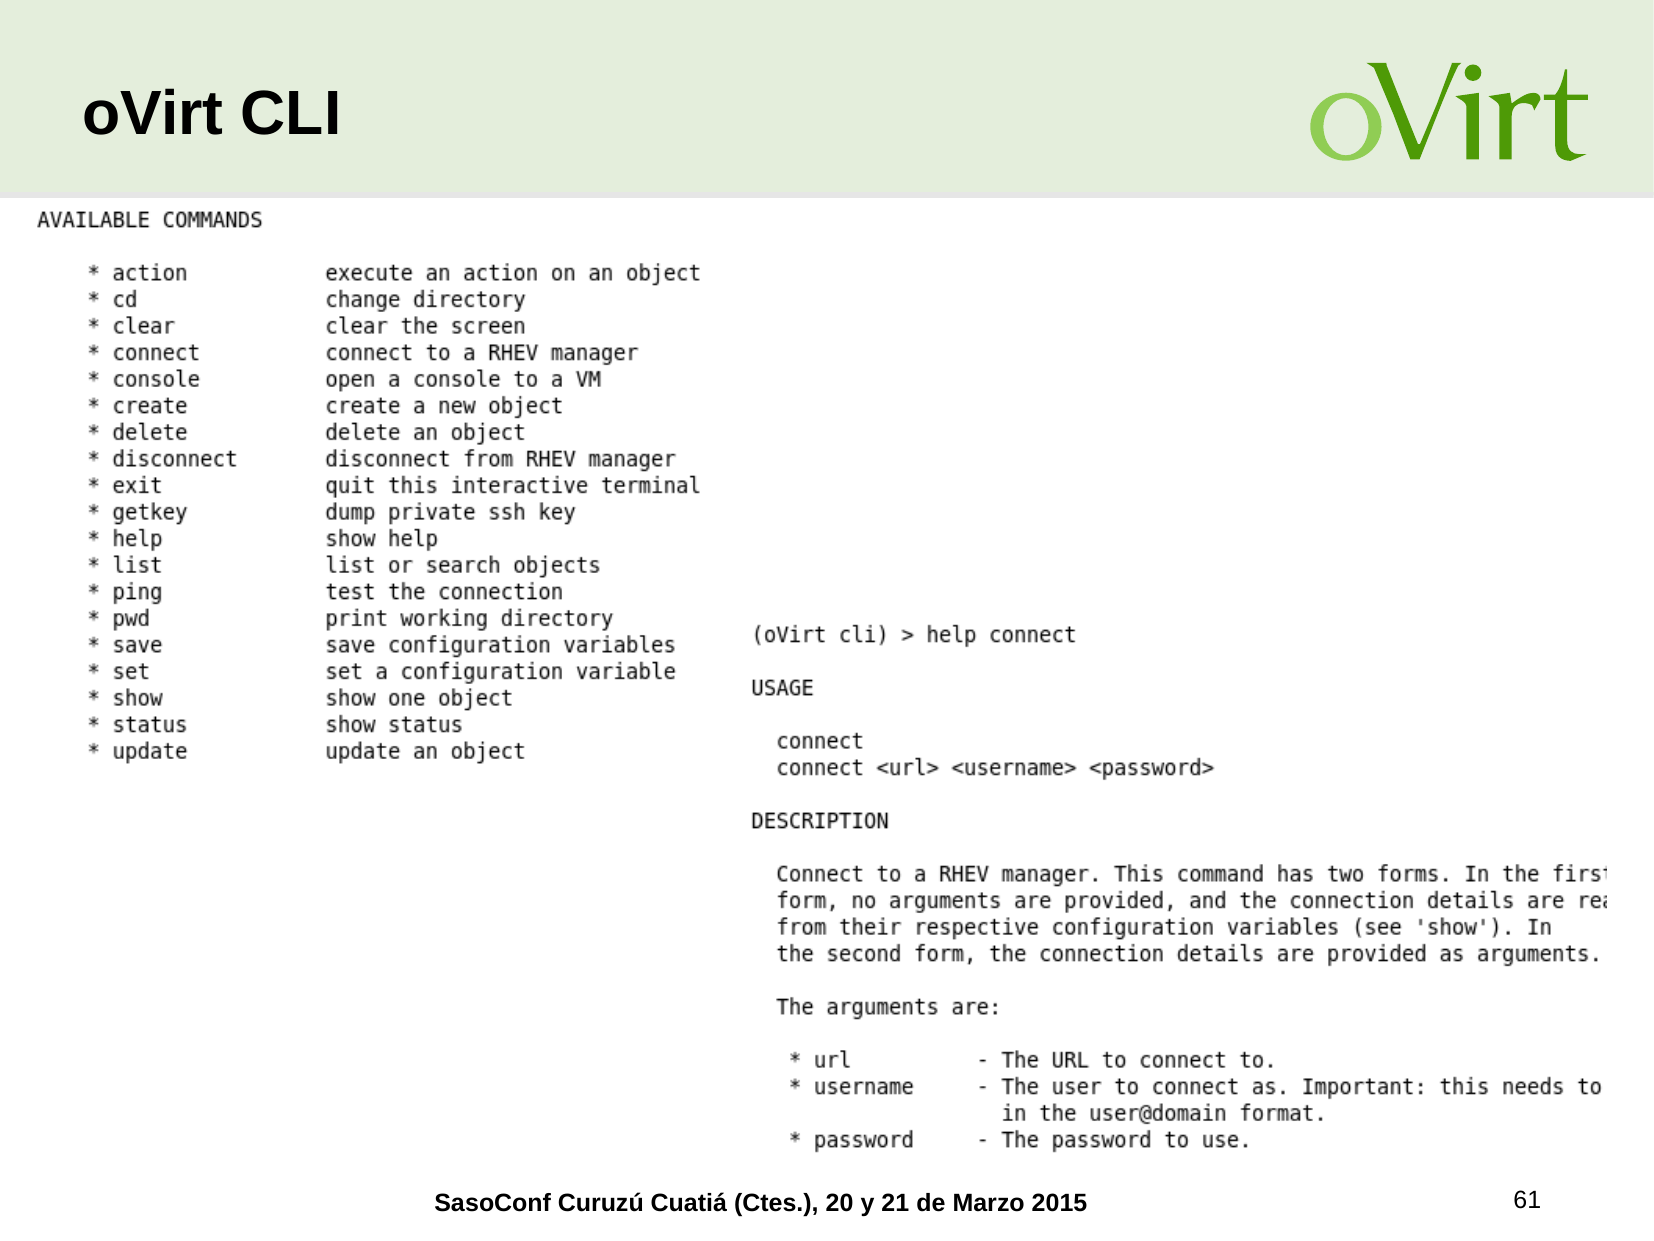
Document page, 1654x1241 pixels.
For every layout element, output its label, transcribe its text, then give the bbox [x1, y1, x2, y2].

picture [36, 201, 1607, 1157]
title oVirt CLI [82, 37, 1571, 188]
